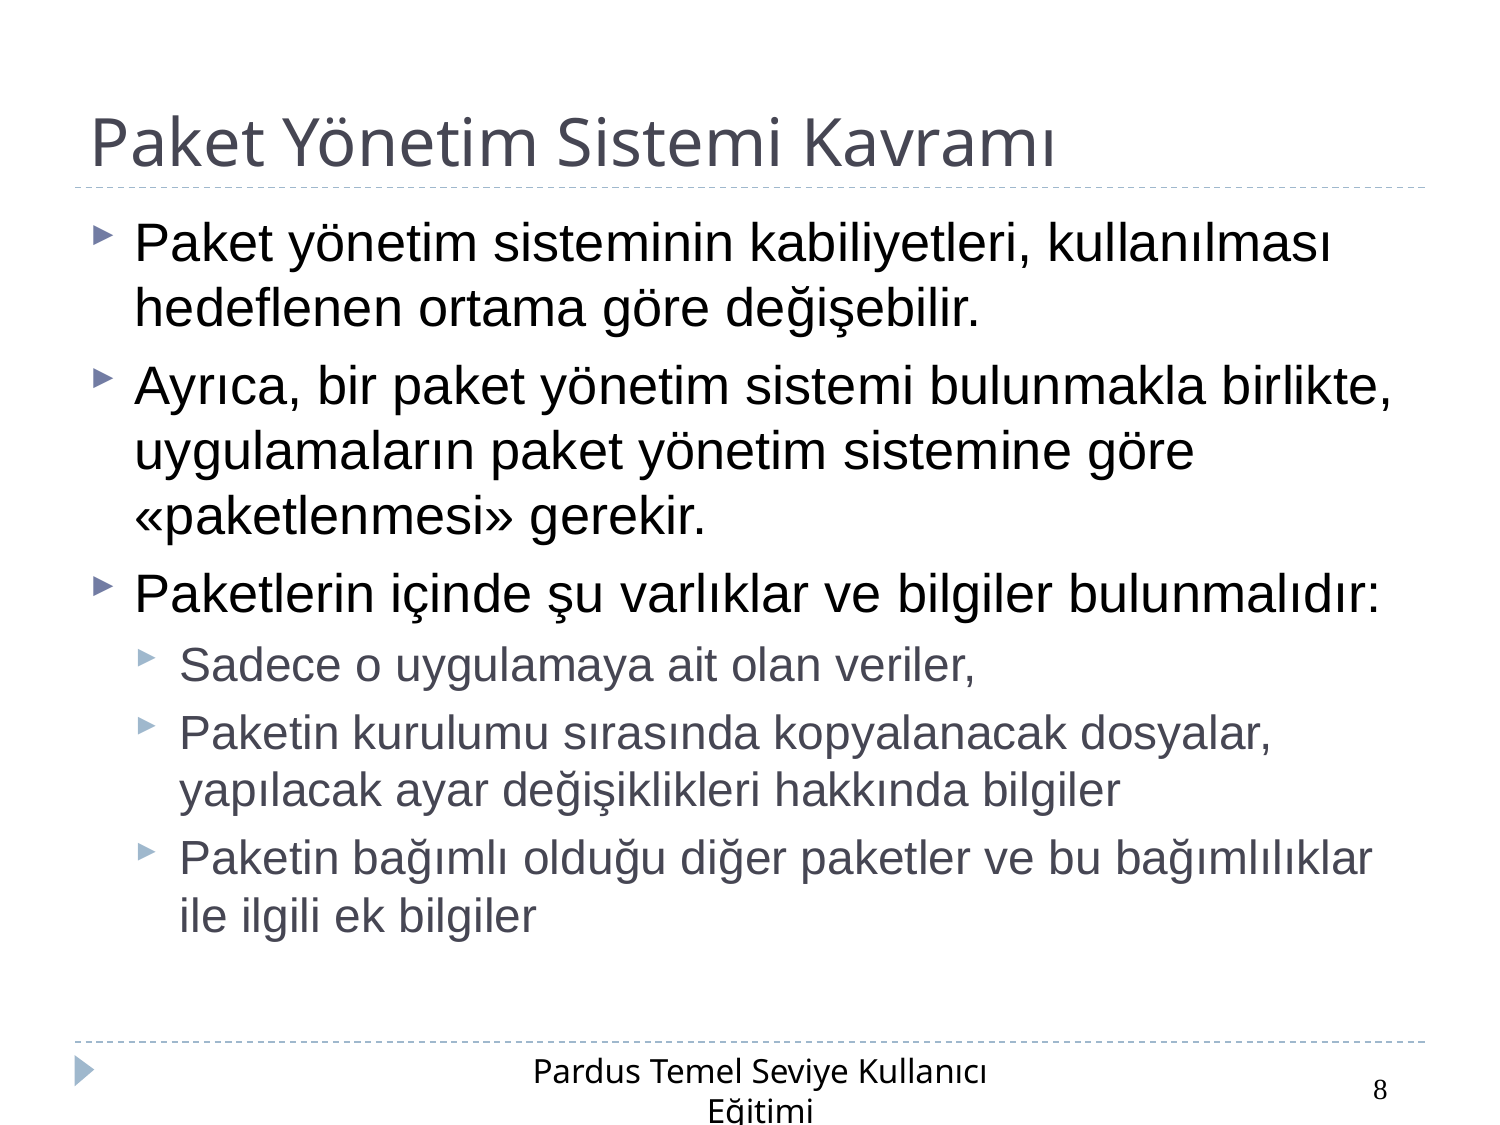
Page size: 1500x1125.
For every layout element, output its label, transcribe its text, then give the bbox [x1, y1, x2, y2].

list Paket yönetim sisteminin kabiliyetleri, kullanılması hedeflenen ortama göre değişebilir. Ayrıca, bir paket yönetim sistemi bulunmakla birlikte, uygulamaların paket yönetim sistemine göre «paketlenmesi» gerekir. Paketlerin içinde şu varlıklar ve bilgiler bulunmalıdır: Sadece o uygulamaya ait olan veriler, Paketin kurulumu sırasında kopyalanacak dosyalar, yapılacak ayar değişiklikleri hakkında bilgiler Paketin bağımlı olduğu diğer paketler ve bu bağımlılıklar ile ilgili ek bilgiler [75, 200, 1425, 1010]
title Paket Yönetim Sistemi Kavramı [75, 24, 1425, 188]
